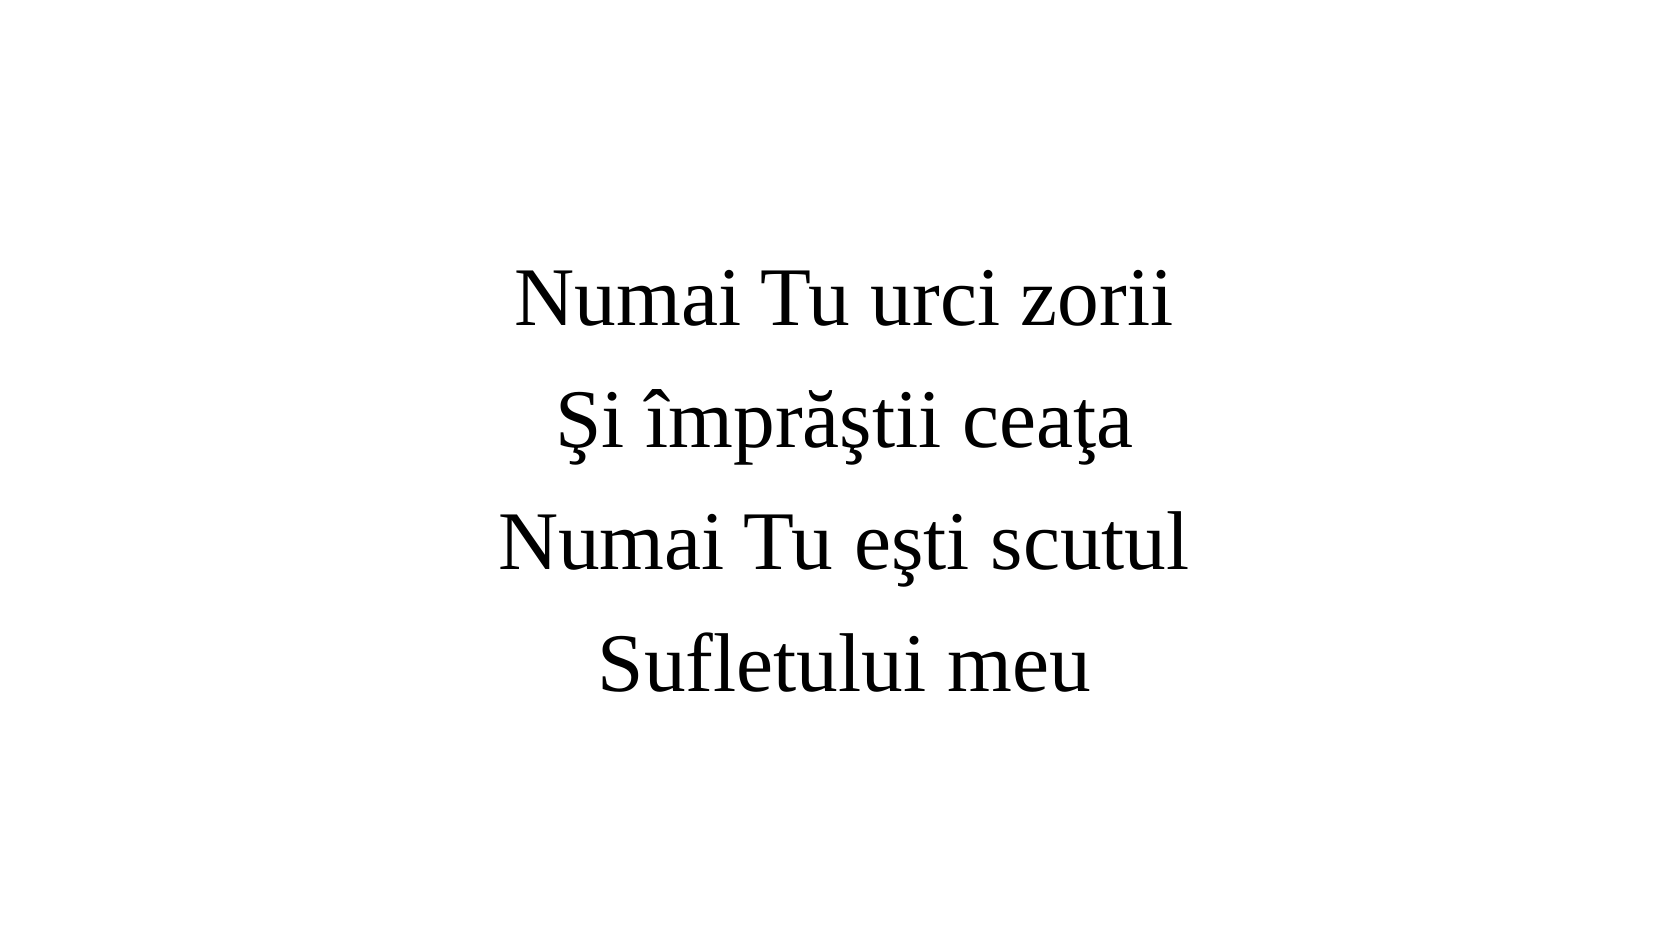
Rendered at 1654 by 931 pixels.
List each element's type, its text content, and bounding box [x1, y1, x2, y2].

subtitle Numai Tu urci zorii Şi împrăştii ceaţa Numai Tu eşti scutul Sufletului meu [177, 242, 1512, 709]
